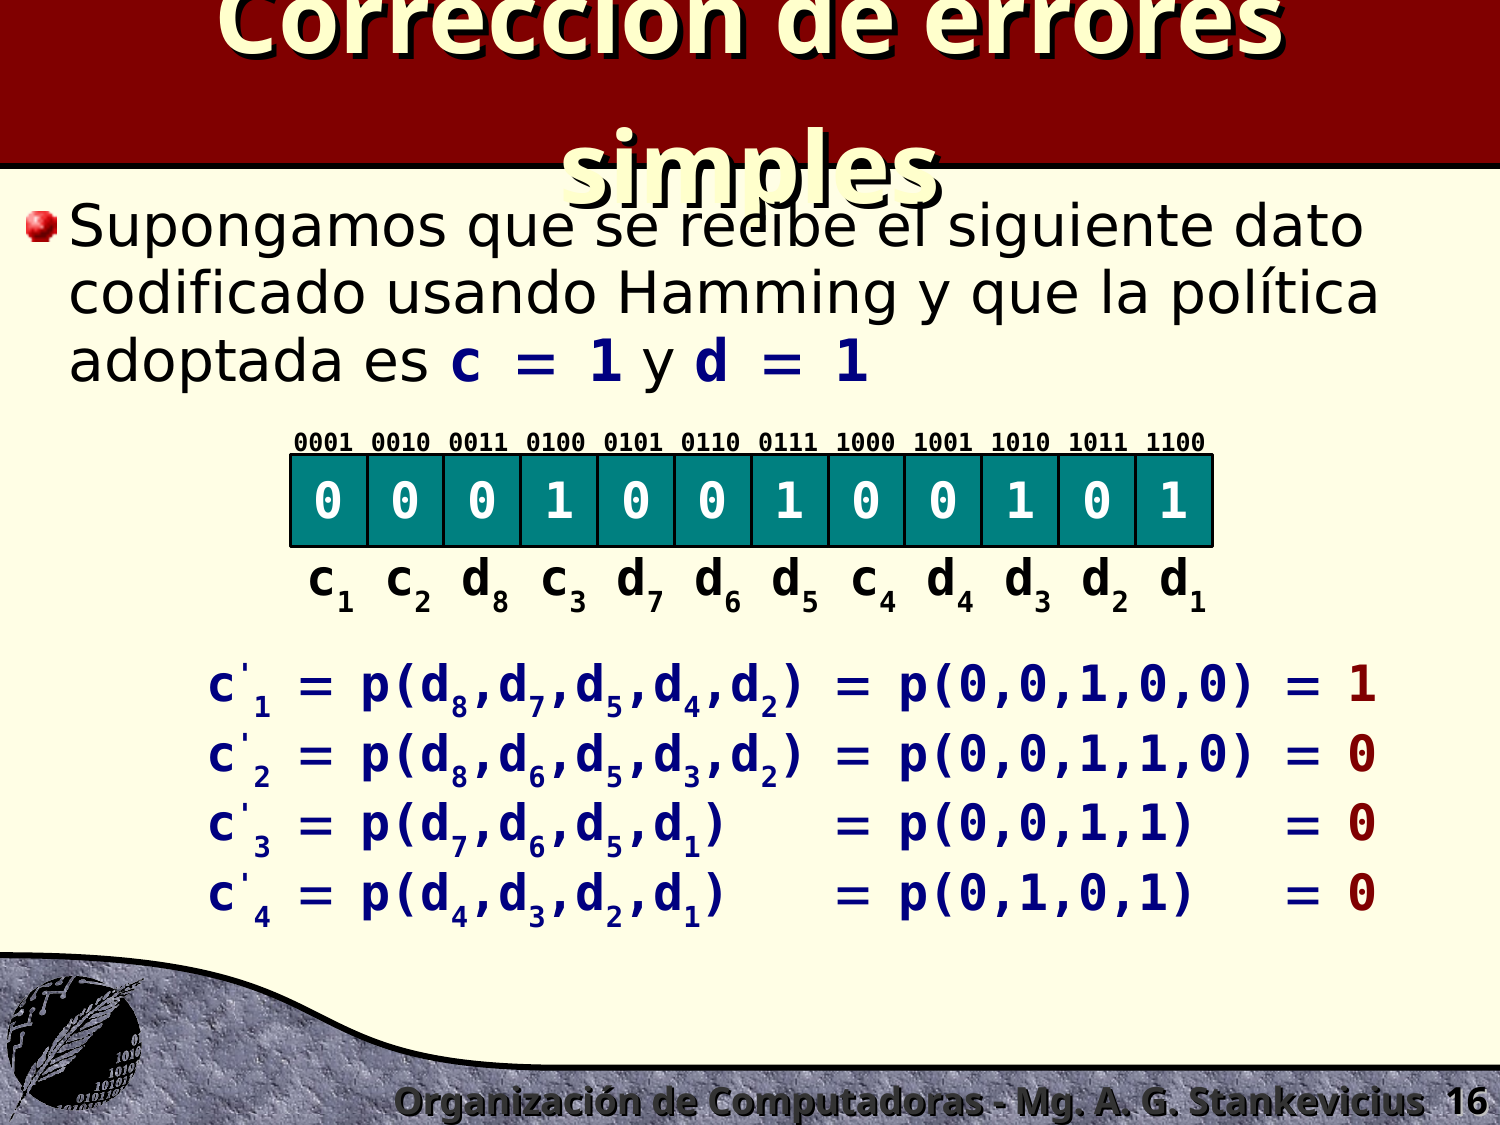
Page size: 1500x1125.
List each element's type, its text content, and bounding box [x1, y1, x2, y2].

picture [0, 959, 1500, 1125]
text_box 0 [1058, 454, 1135, 541]
text_box 0 [904, 454, 981, 541]
text_box 1 [981, 454, 1058, 541]
text_box 0001 0010 0011 0100 0101 0110 0111 1000 1001 1010 1011 1100 [278, 420, 1221, 471]
text_box 0 [828, 454, 904, 541]
text_box 1 [1135, 454, 1213, 541]
picture [1058, 1100, 1065, 1110]
text_box 0 [290, 454, 367, 547]
text_box 0 [367, 454, 443, 541]
text_box c1 c2 d8 c3 d7 d6 d5 c4 d4 d3 d2 d1 [292, 541, 1222, 627]
list Supongamos que se recibe el siguiente dato codificado usando Hamming y que la política adoptada es c = 1 y d = 1 [11, 192, 1486, 935]
text_box 0 [443, 454, 520, 541]
text_box 1 [520, 454, 597, 541]
picture [448, 1100, 455, 1110]
text_box c'1 = p(d8,d7,d5,d4,d2) = p(0,0,1,0,0) = 1 c'2 = p(d8,d6,d5,d3,d2) = p(0,0,1,1,0) = 0 c'3 = p(d7,d6,d5,d1) = p(0,0,1,1) = 0 c'4 = p(d4,d3,d2,d1) = p(0,1,0,1) = 0 [191, 647, 1309, 958]
text_box 0 [597, 454, 674, 541]
text_box 1 [751, 454, 828, 541]
picture [802, 1100, 806, 1110]
title Corrección de errores simples [15, 5, 1485, 160]
text_box 0 [674, 454, 751, 541]
